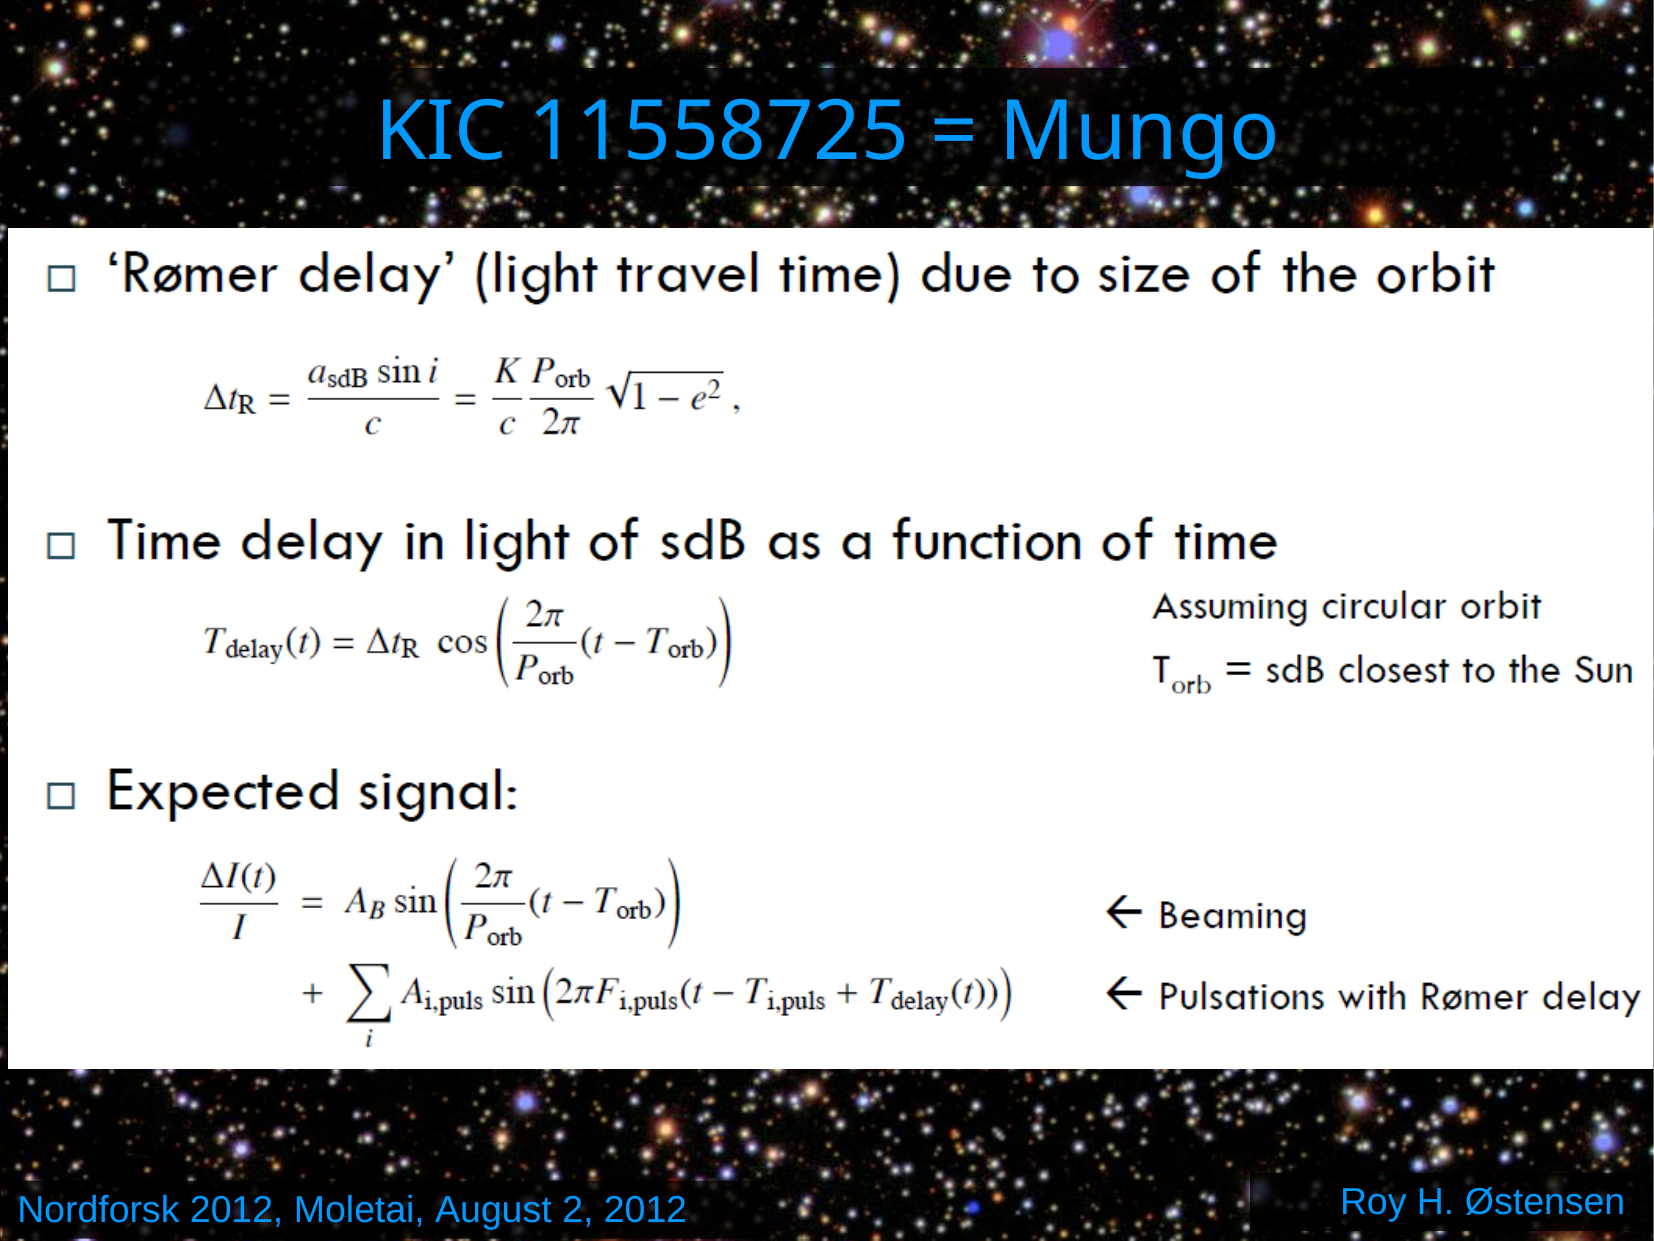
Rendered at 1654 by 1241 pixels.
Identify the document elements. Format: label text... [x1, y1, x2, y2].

picture [0, 0, 1654, 1241]
title KIC 11558725 = Mungo [121, 75, 1534, 179]
